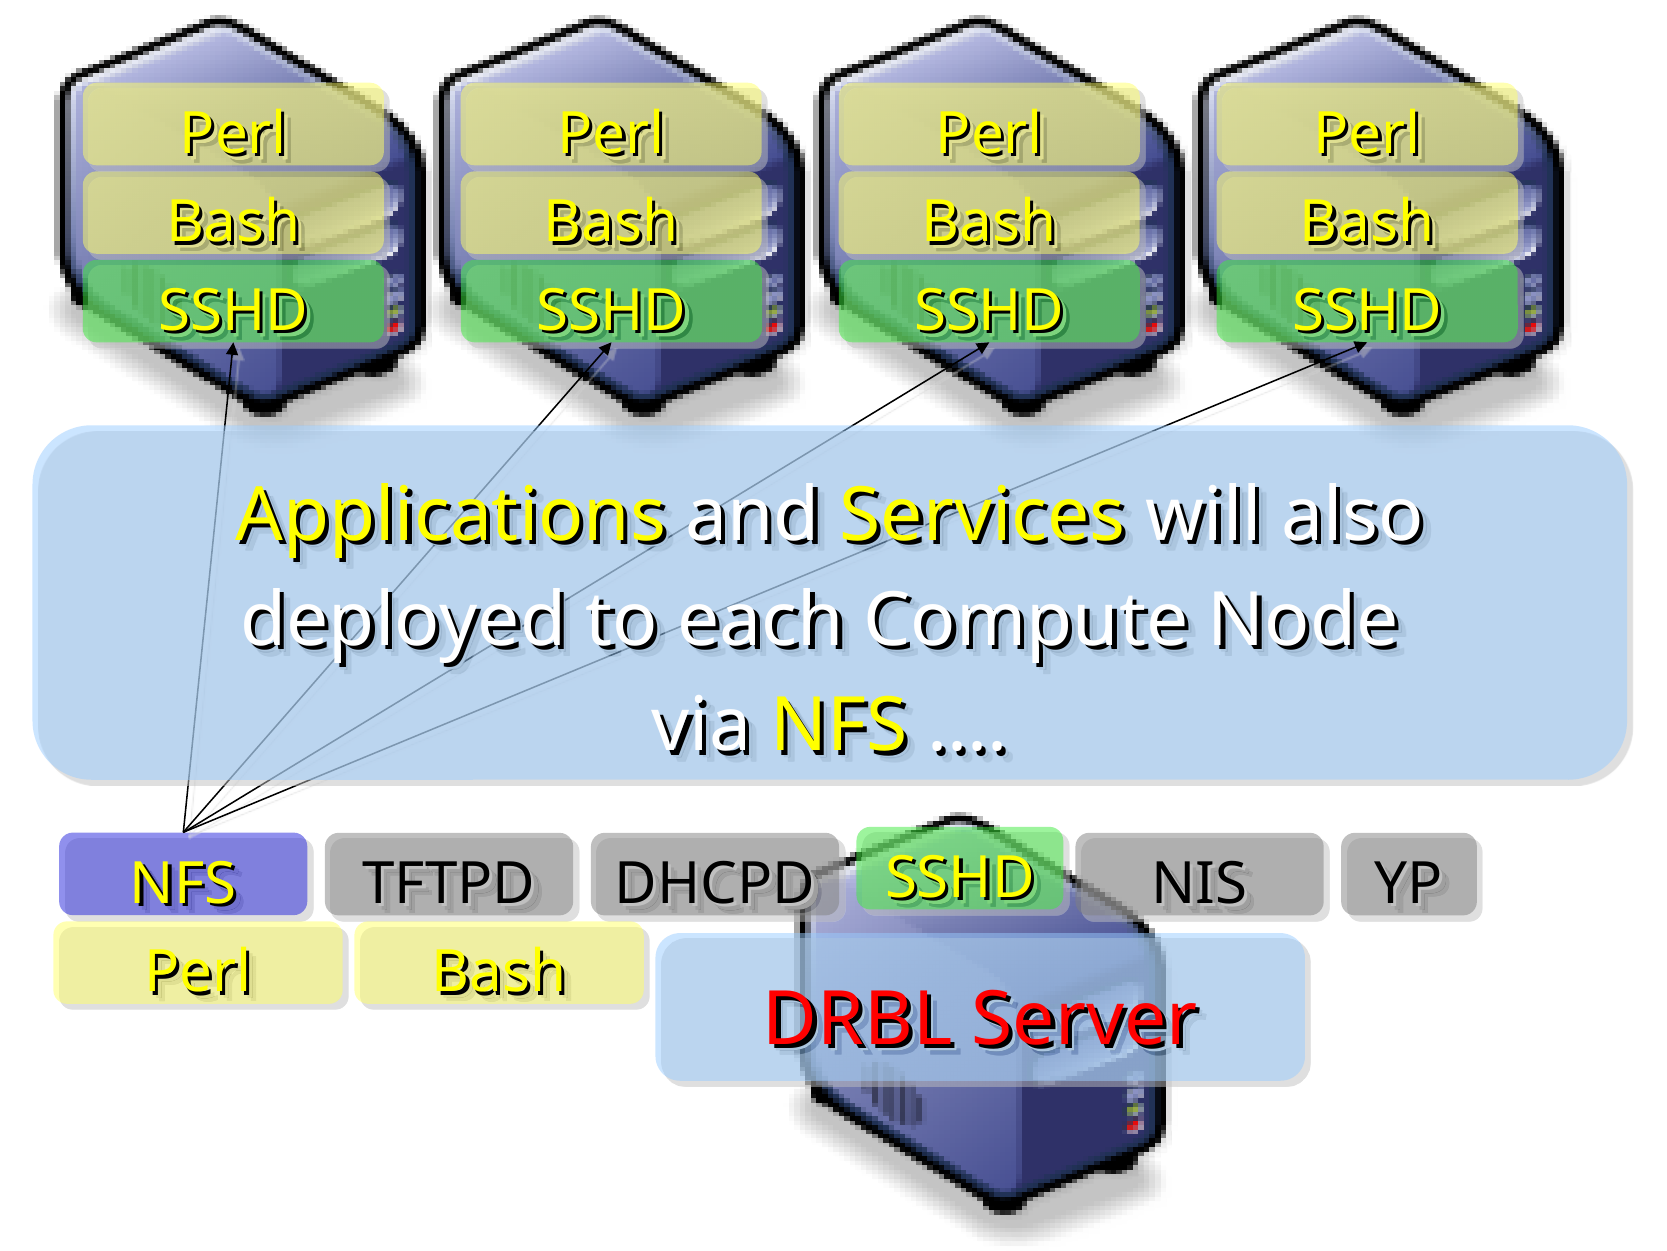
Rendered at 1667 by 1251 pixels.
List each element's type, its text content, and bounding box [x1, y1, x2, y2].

text_box Bash [460, 171, 762, 254]
text_box SSHD [838, 259, 1140, 343]
picture [857, 351, 981, 425]
text_box Bash [838, 171, 1140, 254]
picture [27, 2, 1609, 502]
text_box DRBL Server [655, 933, 1306, 1081]
text_box SSHD [460, 259, 763, 343]
text_box Perl [1216, 82, 1518, 166]
text_box NIS [1075, 832, 1324, 916]
text_box SSHD [1216, 259, 1518, 343]
text_box YP [1341, 832, 1477, 916]
text_box Applications and Services will also deployed to each Compute Node via NFS .... [32, 425, 1628, 780]
text_box DHCPD [590, 832, 840, 916]
text_box Perl [460, 82, 762, 166]
picture [1172, 349, 1357, 425]
text_box Perl [82, 82, 384, 166]
text_box TFTPD [324, 832, 574, 916]
text_box NFS [59, 832, 308, 916]
text_box SSHD [82, 259, 384, 343]
text_box Bash [1216, 171, 1518, 254]
picture [542, 354, 608, 425]
text_box Perl [838, 82, 1140, 166]
text_box SSHD [856, 826, 1064, 910]
text_box Bash [354, 921, 644, 1004]
picture [226, 361, 237, 425]
picture [767, 1081, 1211, 1251]
text_box Perl [53, 921, 343, 1004]
text_box Bash [82, 171, 384, 254]
picture [767, 799, 1211, 933]
